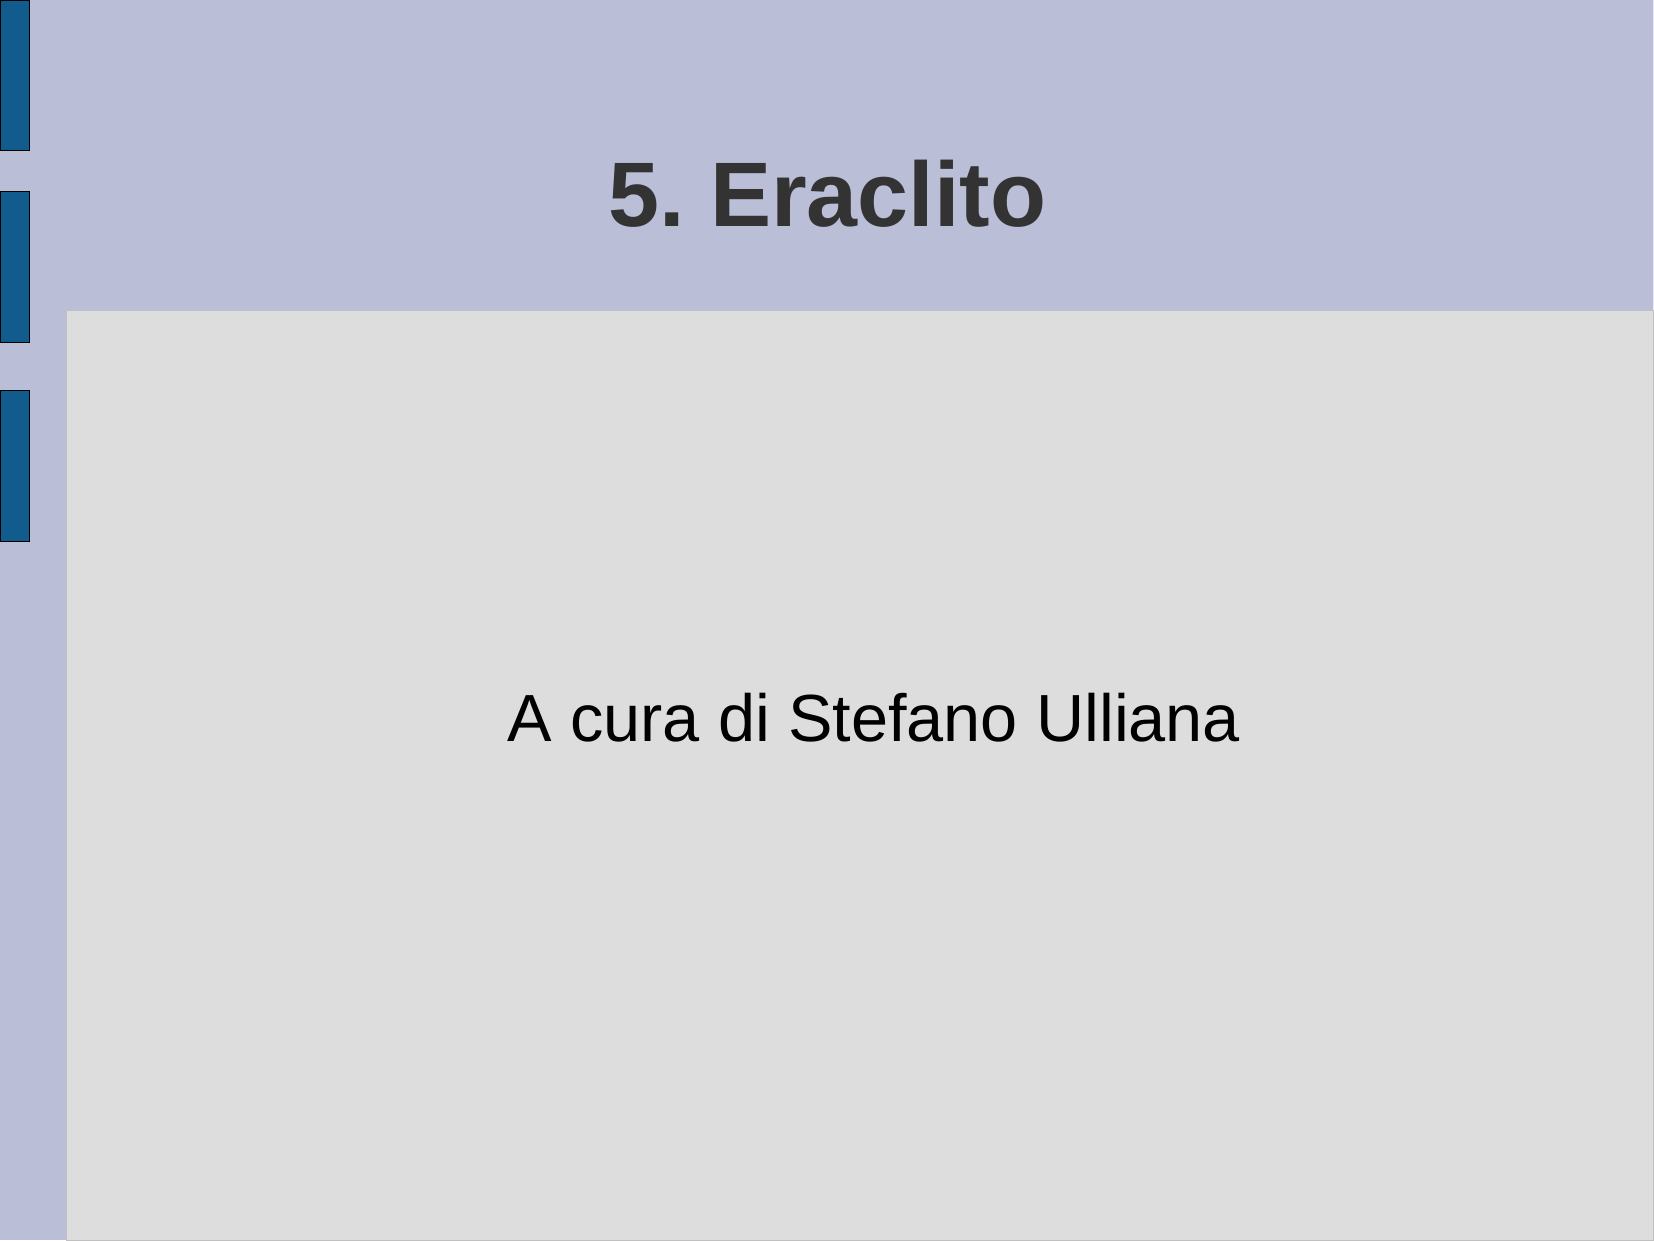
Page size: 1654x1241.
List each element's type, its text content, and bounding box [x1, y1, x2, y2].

subtitle A cura di Stefano Ulliana [178, 364, 1570, 1147]
title 5. Eraclito [121, 91, 1534, 299]
